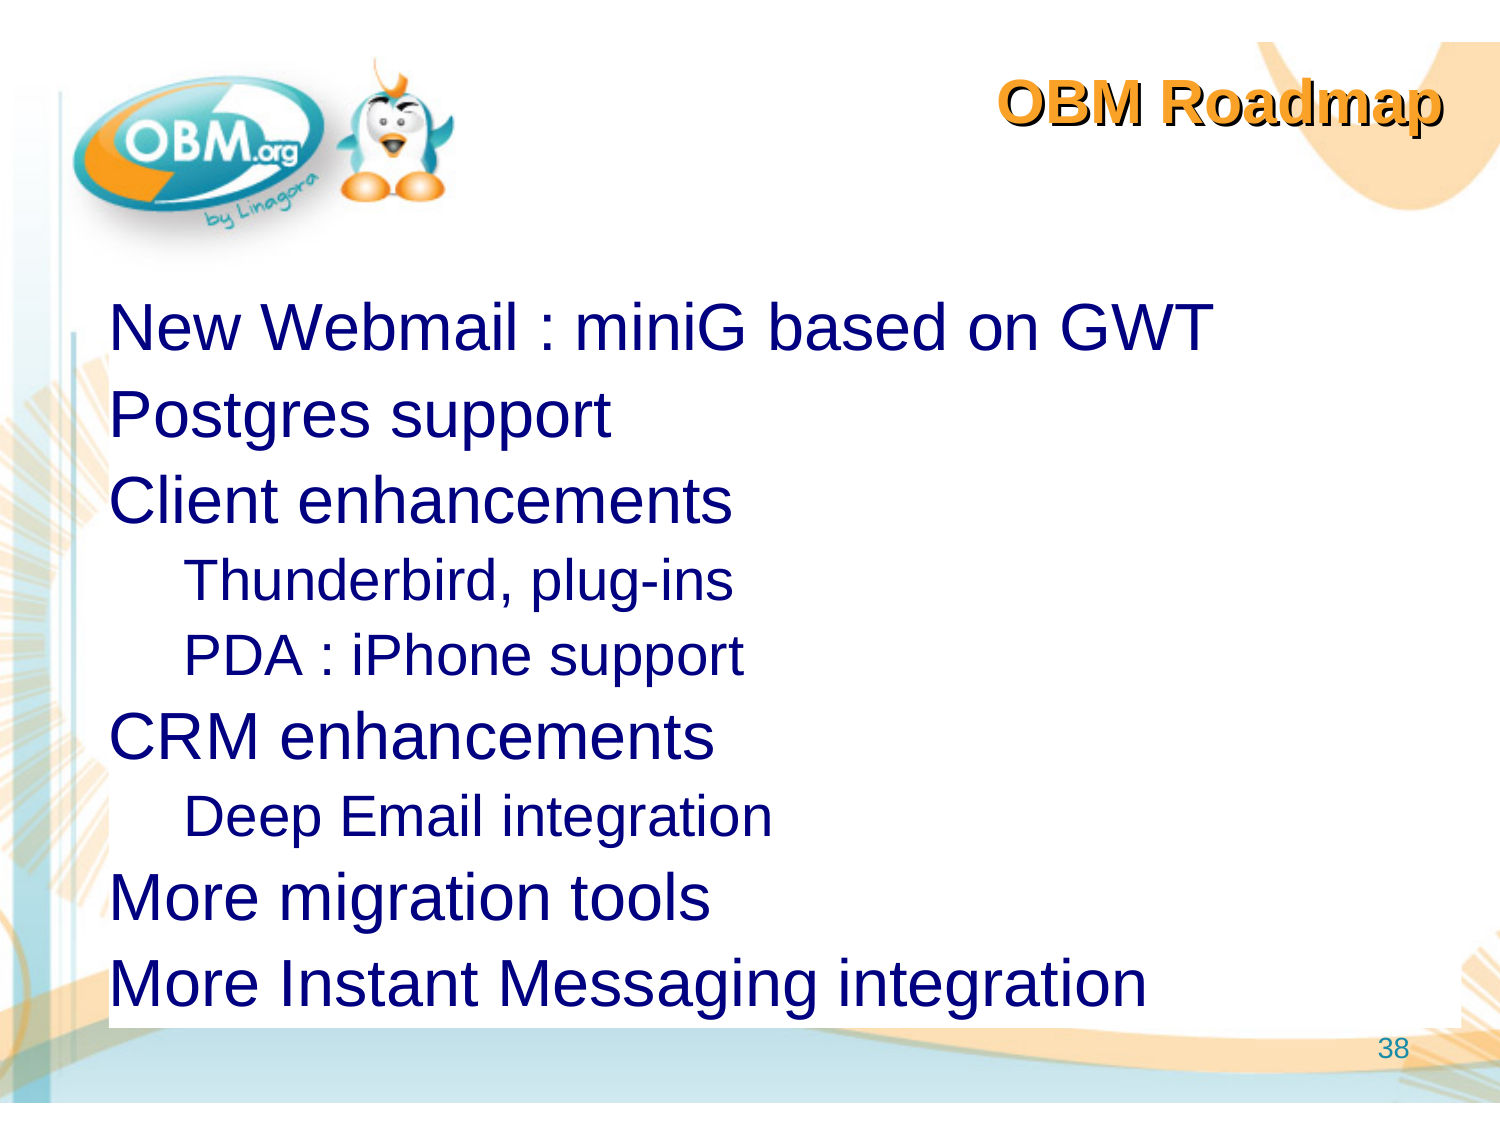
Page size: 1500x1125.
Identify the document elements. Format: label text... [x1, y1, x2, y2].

picture [0, 42, 1500, 1103]
title OBM Roadmap [472, 59, 1445, 149]
list New Webmail : miniG based on GWT Postgres support Client enhancements Thunderbird, plug-ins PDA : iPhone support CRM enhancements Deep Email integration More migration tools More Instant Messaging integration [108, 295, 1462, 1028]
